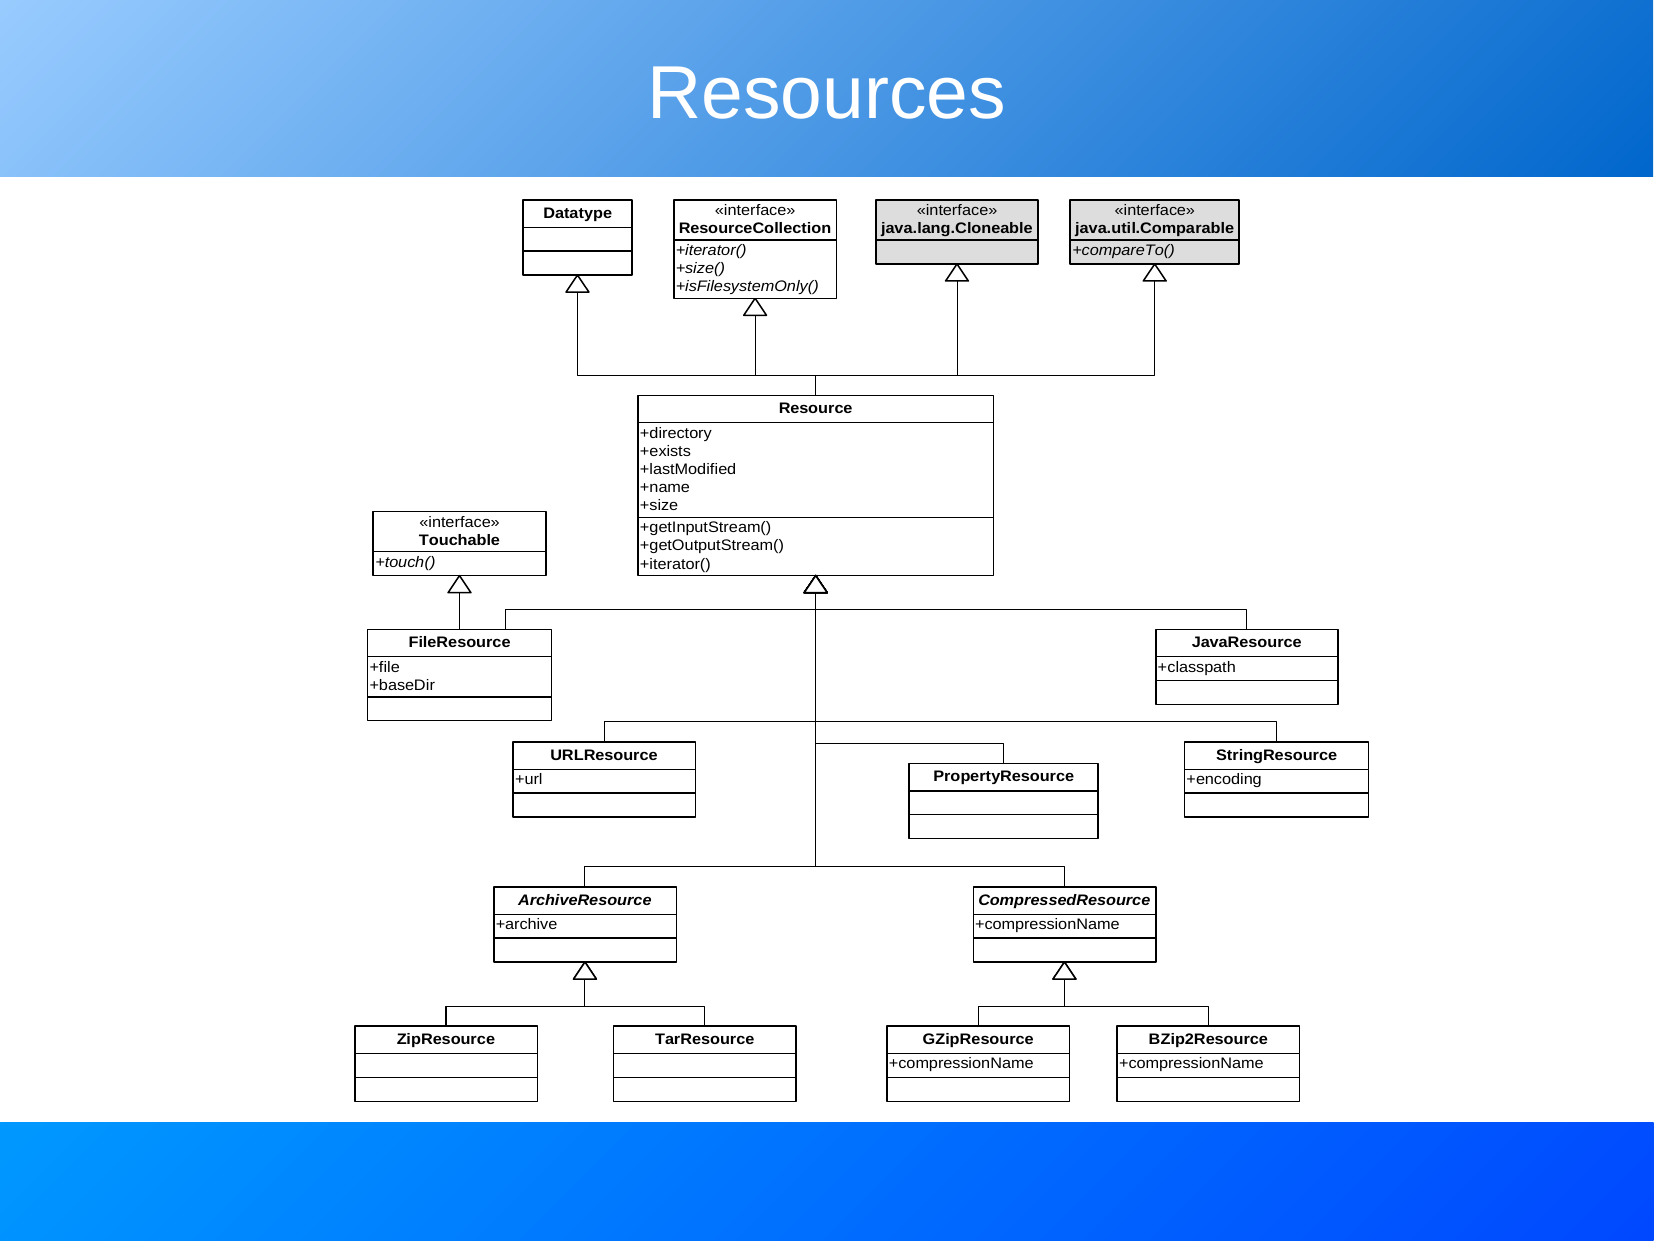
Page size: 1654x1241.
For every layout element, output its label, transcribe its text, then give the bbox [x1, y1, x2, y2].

title Resources [82, 22, 1571, 163]
picture [351, 197, 1372, 1105]
